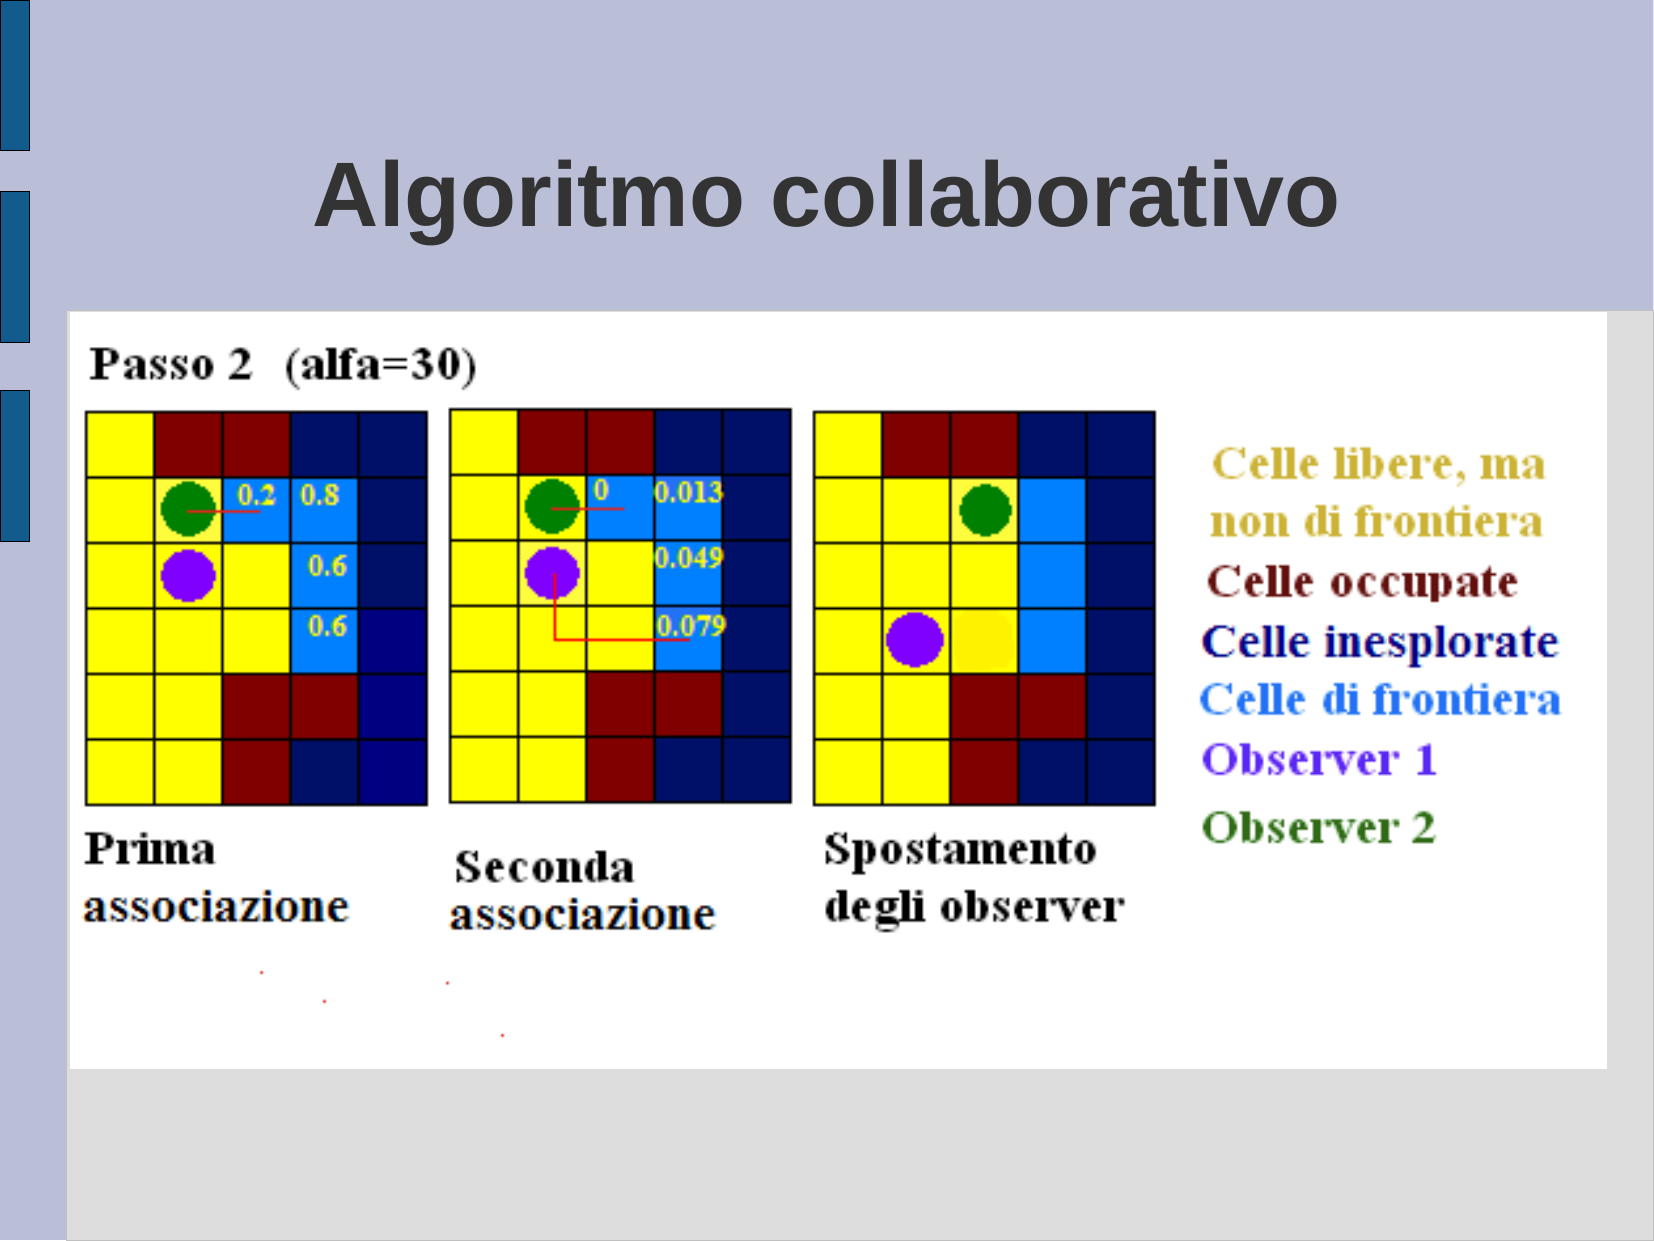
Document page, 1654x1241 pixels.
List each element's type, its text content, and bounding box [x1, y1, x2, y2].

picture [70, 312, 1607, 1069]
title Algoritmo collaborativo [121, 91, 1534, 299]
